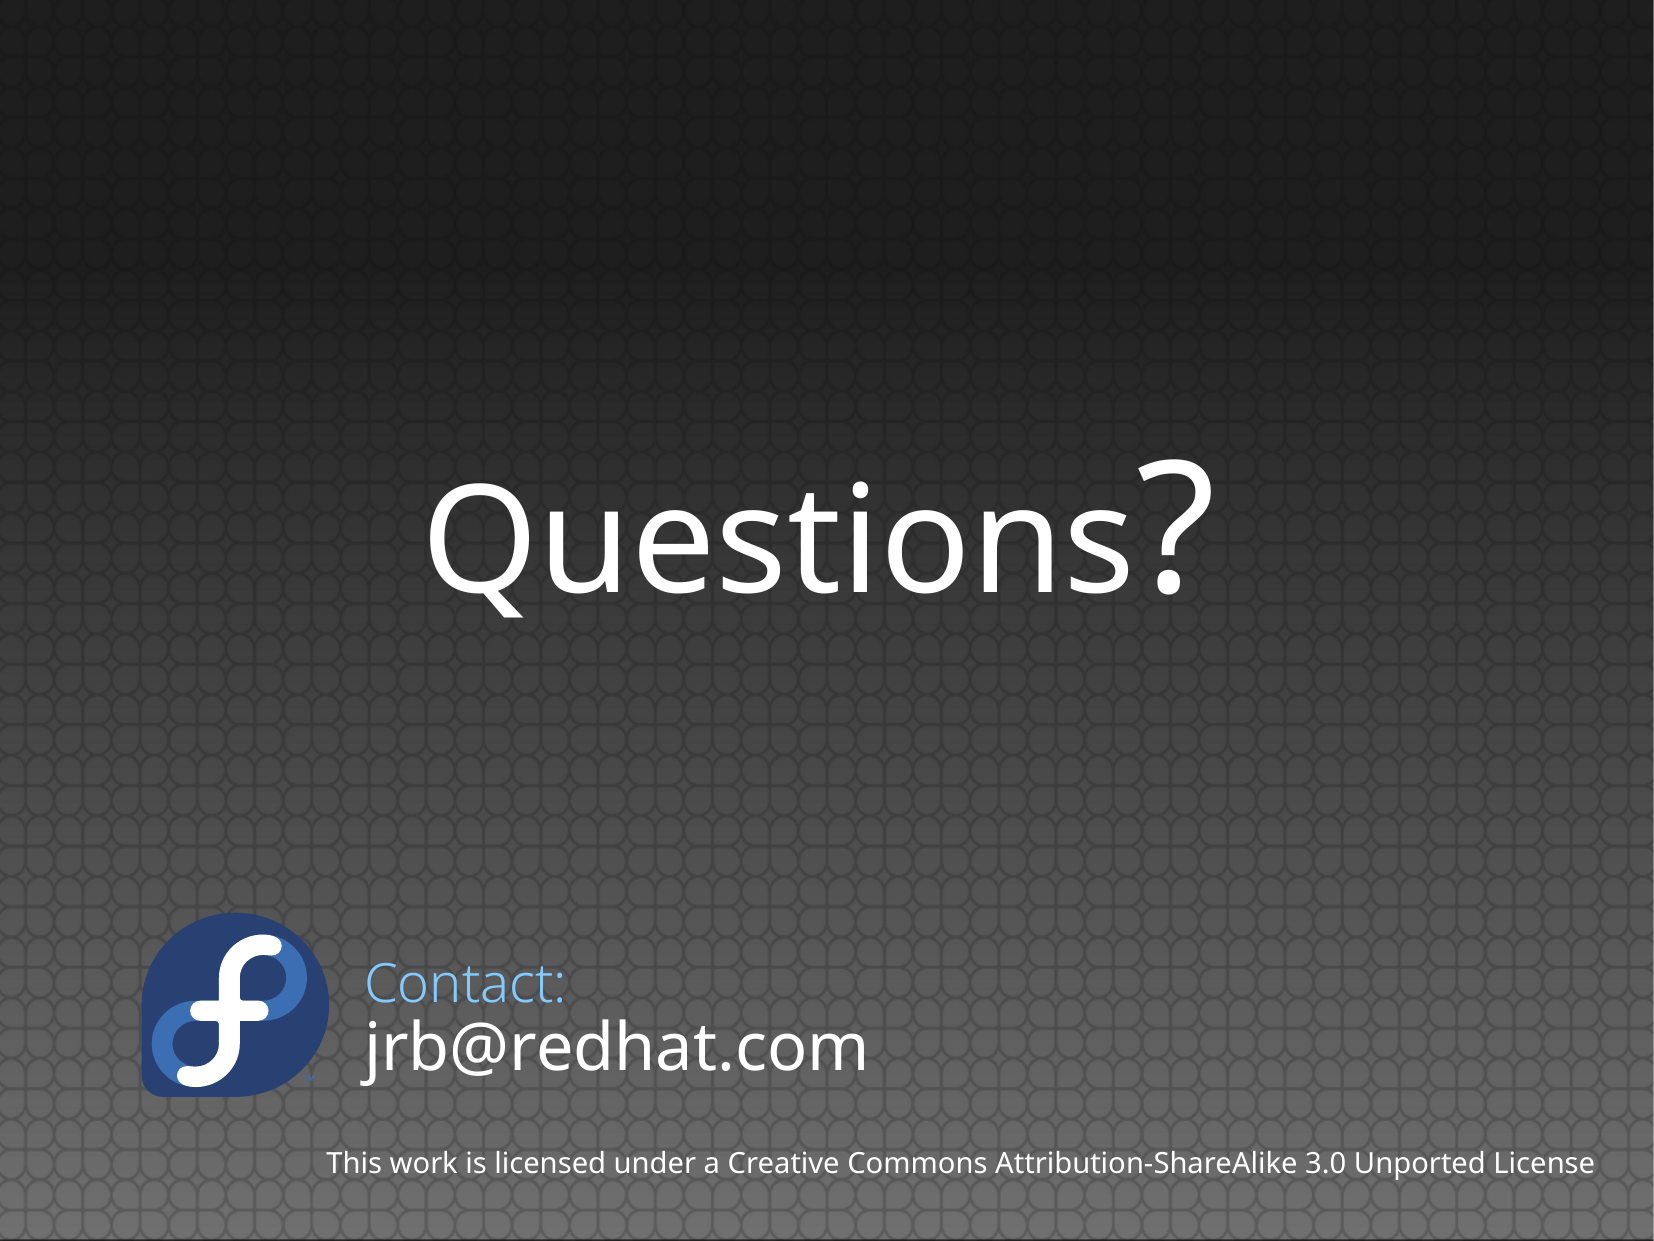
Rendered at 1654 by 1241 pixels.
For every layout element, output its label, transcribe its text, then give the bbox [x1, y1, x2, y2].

text_box Contact: [349, 937, 703, 1016]
picture [0, 0, 1654, 1241]
title Questions? [30, 414, 1606, 628]
text_box jrb@redhat.com [349, 992, 1455, 1085]
text_box This work is licensed under a Creative Commons Attribution-ShareAlike 3.0 Unported License [52, 1135, 1611, 1219]
